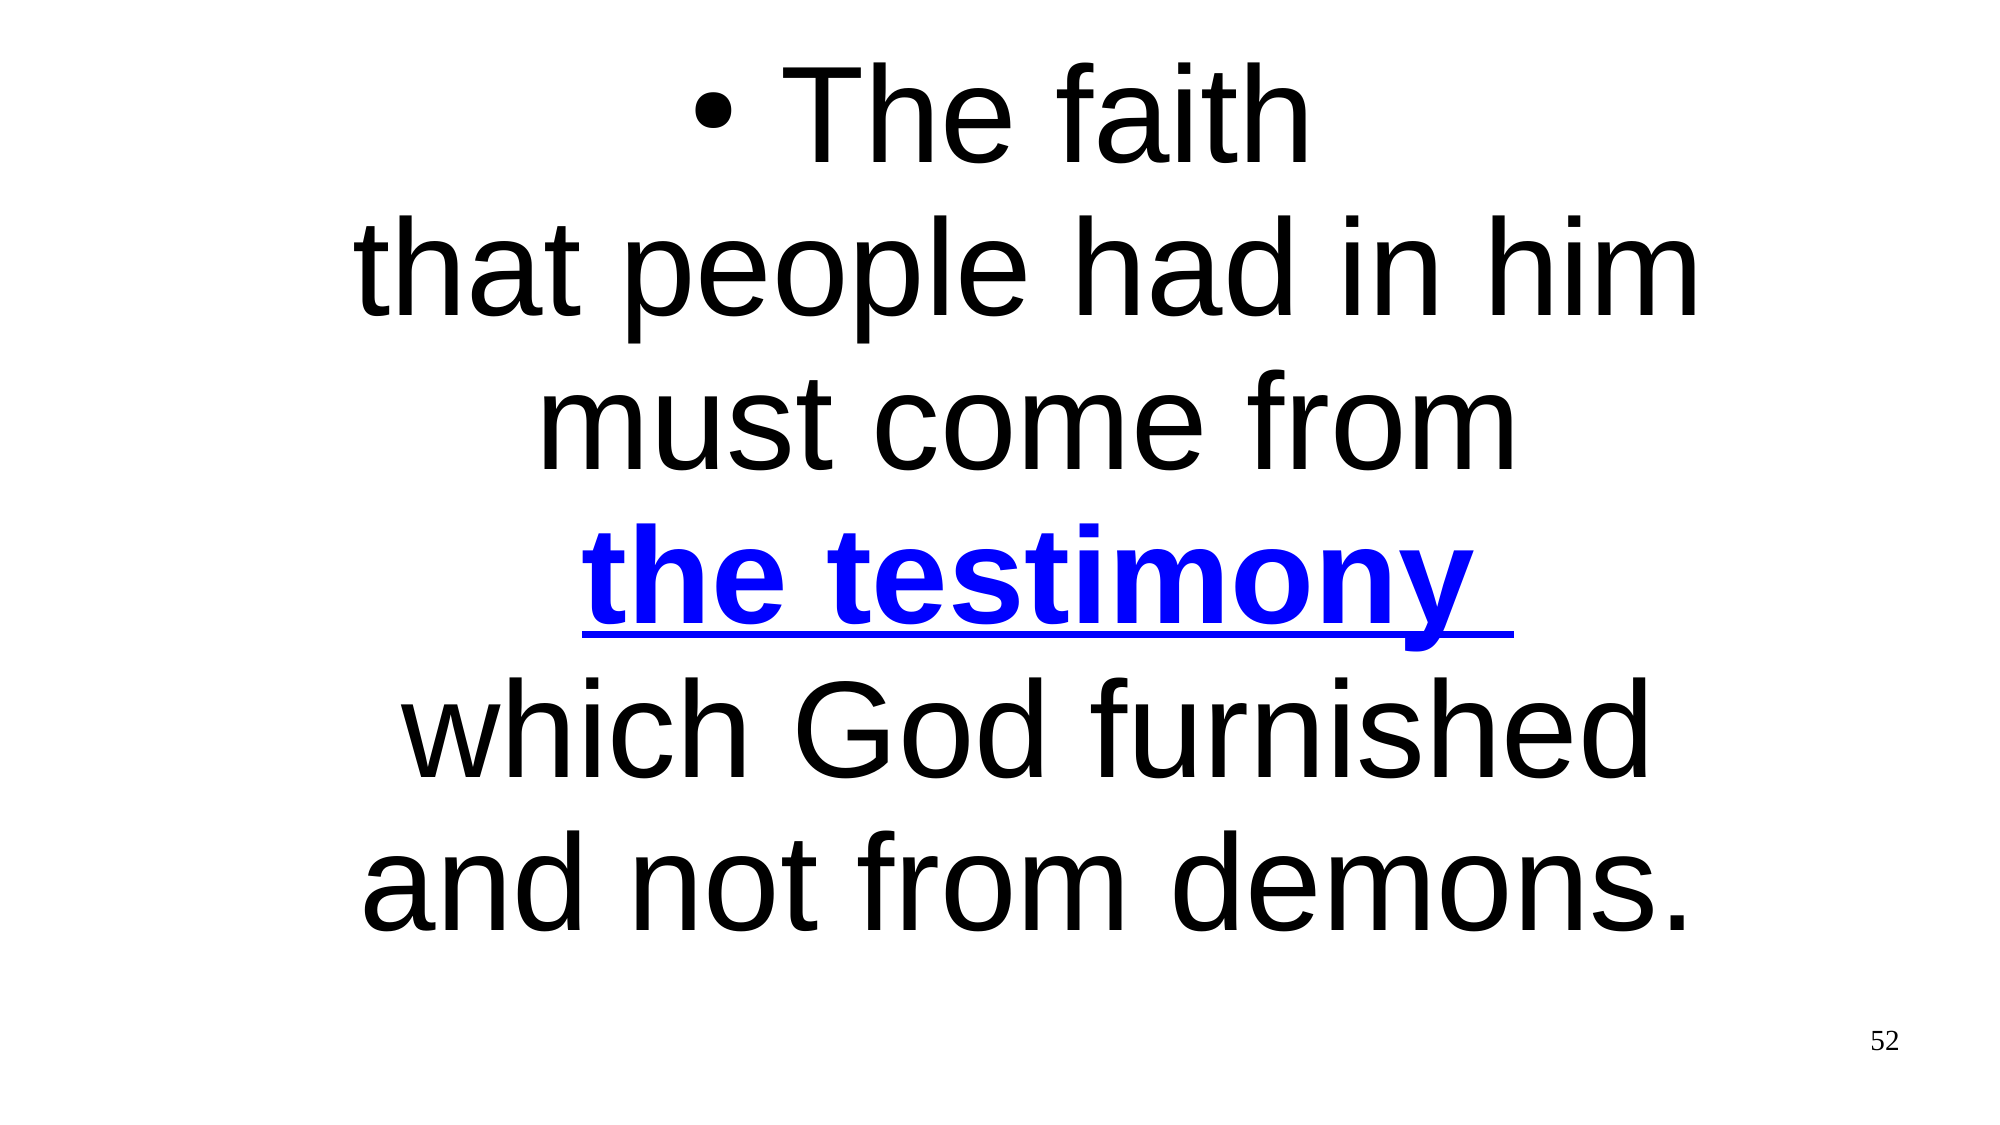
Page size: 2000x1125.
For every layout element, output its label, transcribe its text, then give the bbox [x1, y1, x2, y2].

list The faith that people had in him must come from the testimony which God furnished and not from demons. [37, 37, 1988, 1088]
